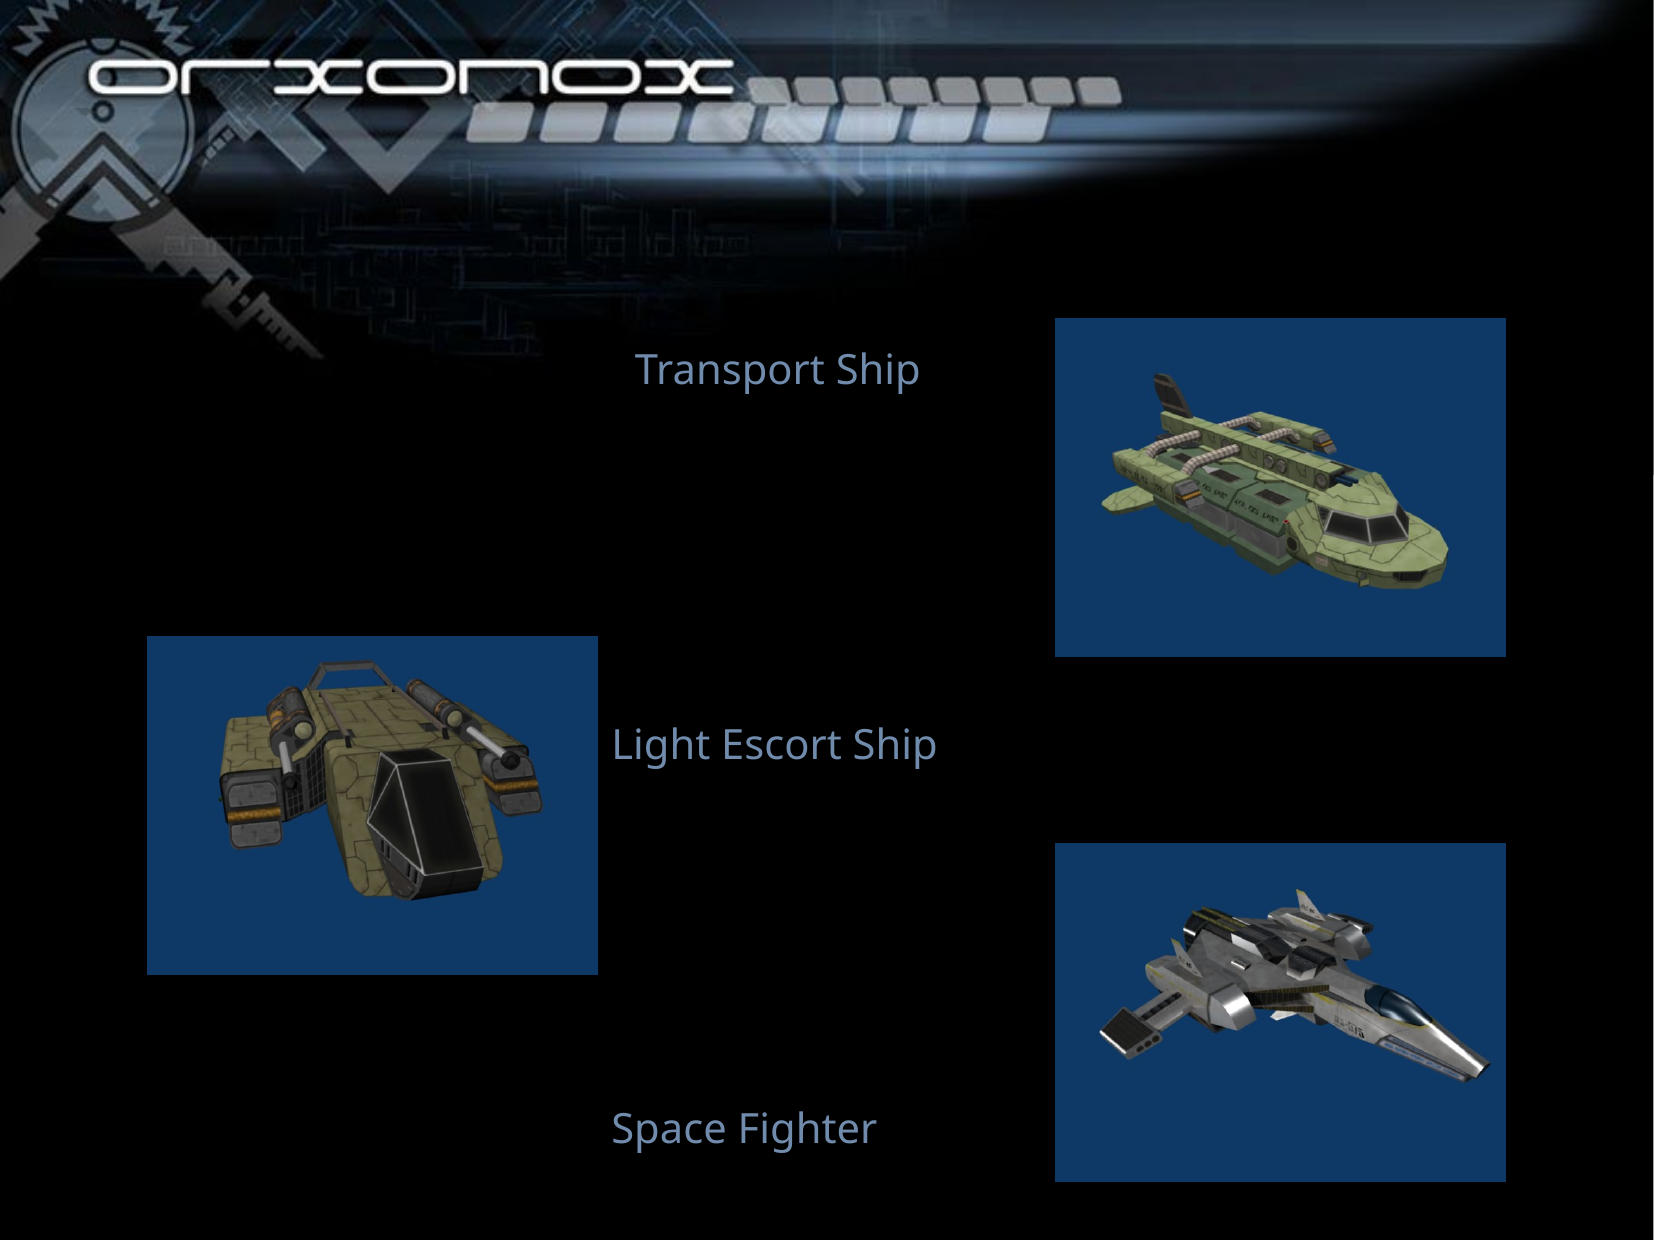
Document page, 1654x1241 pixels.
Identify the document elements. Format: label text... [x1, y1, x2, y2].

picture [0, 0, 1654, 657]
picture [1055, 843, 1506, 1182]
text_box Transport Ship [584, 332, 1034, 393]
text_box Light Escort Ship [561, 707, 1182, 768]
text_box Space Fighter [561, 1091, 1034, 1152]
picture [147, 636, 598, 975]
